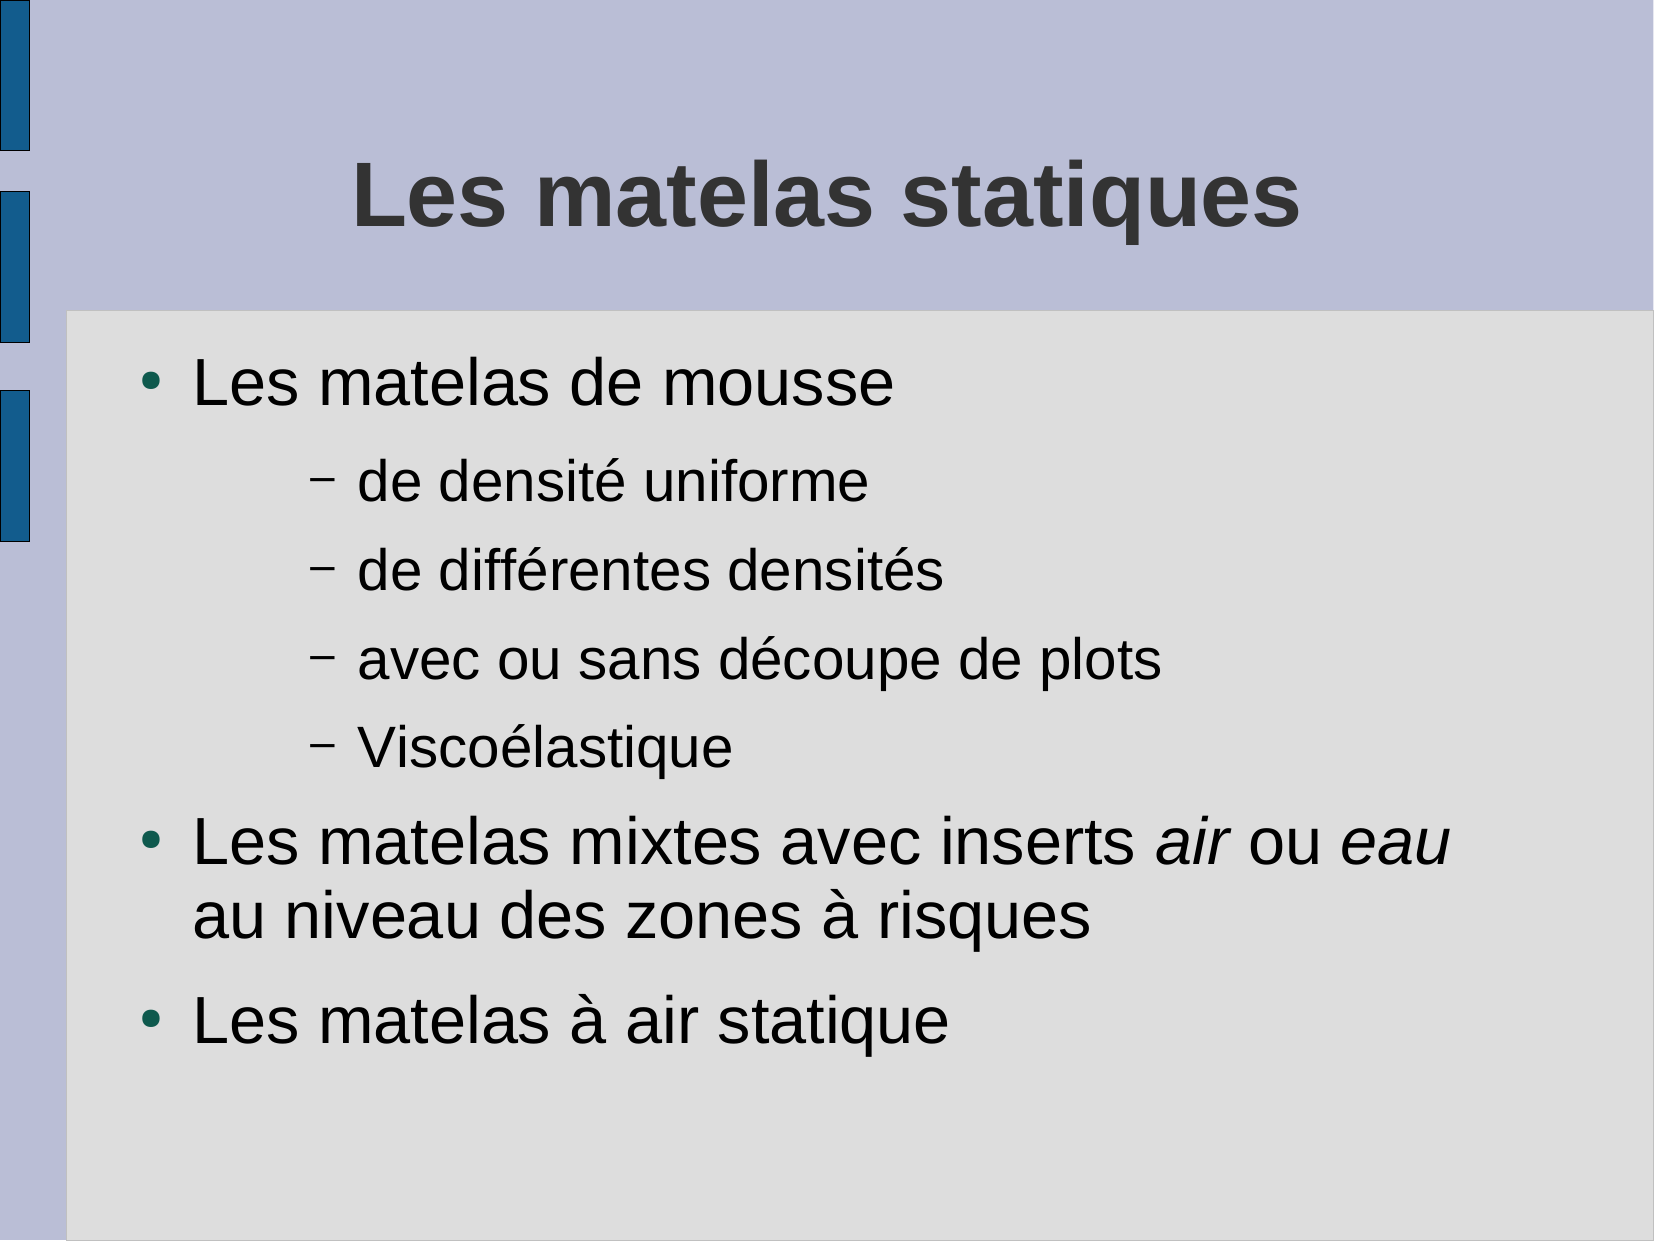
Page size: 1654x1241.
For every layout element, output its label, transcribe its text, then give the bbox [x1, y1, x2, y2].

title Les matelas statiques [121, 98, 1534, 291]
list Les matelas de mousse de densité uniforme de différentes densités avec ou sans découpe de plots Viscoélastique Les matelas mixtes avec inserts air ou eau au niveau des zones à risques Les matelas à air statique [121, 344, 1534, 1112]
